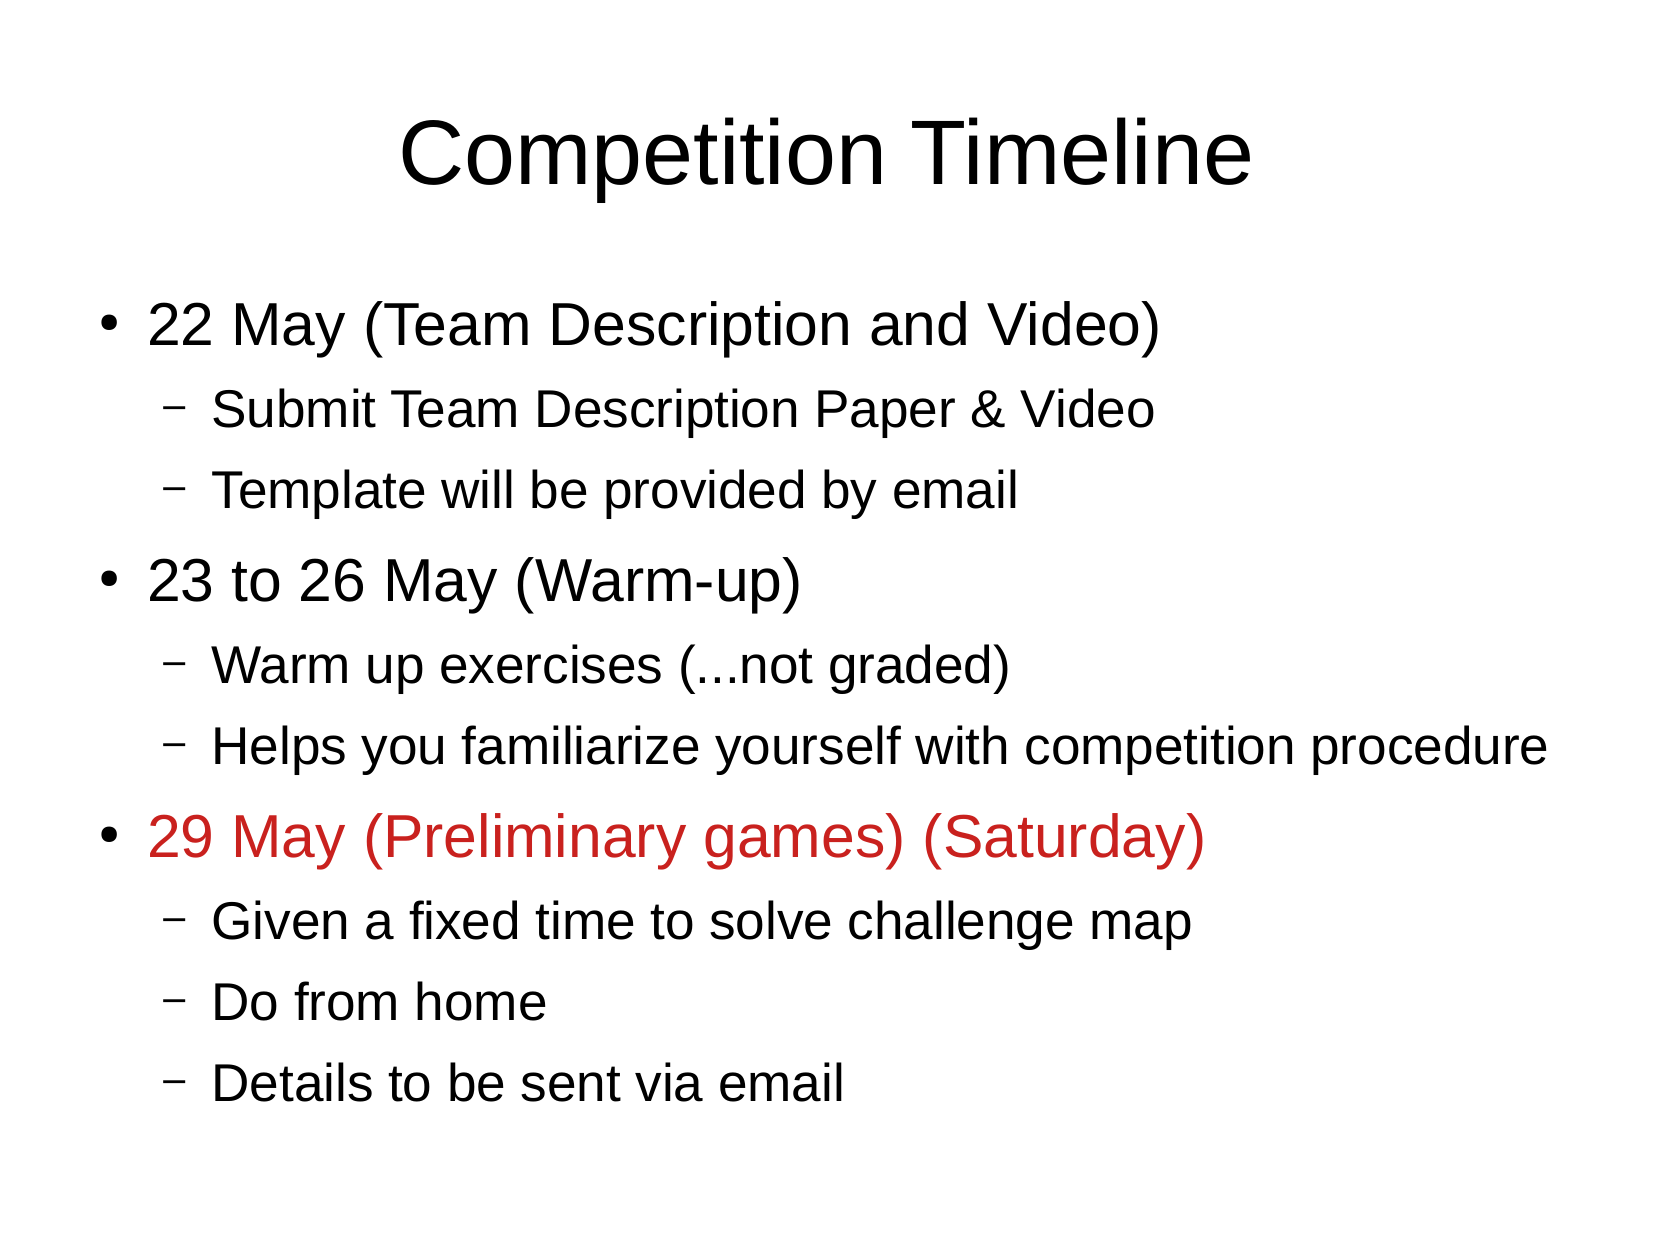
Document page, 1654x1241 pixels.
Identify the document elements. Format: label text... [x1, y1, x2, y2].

title Competition Timeline [82, 49, 1571, 257]
list 22 May (Team Description and Video) Submit Team Description Paper & Video Template will be provided by email 23 to 26 May (Warm-up) Warm up exercises (...not graded) Helps you familiarize yourself with competition procedure 29 May (Preliminary games) (Saturday) Given a fixed time to solve challenge map Do from home Details to be sent via email [82, 290, 1571, 1158]
